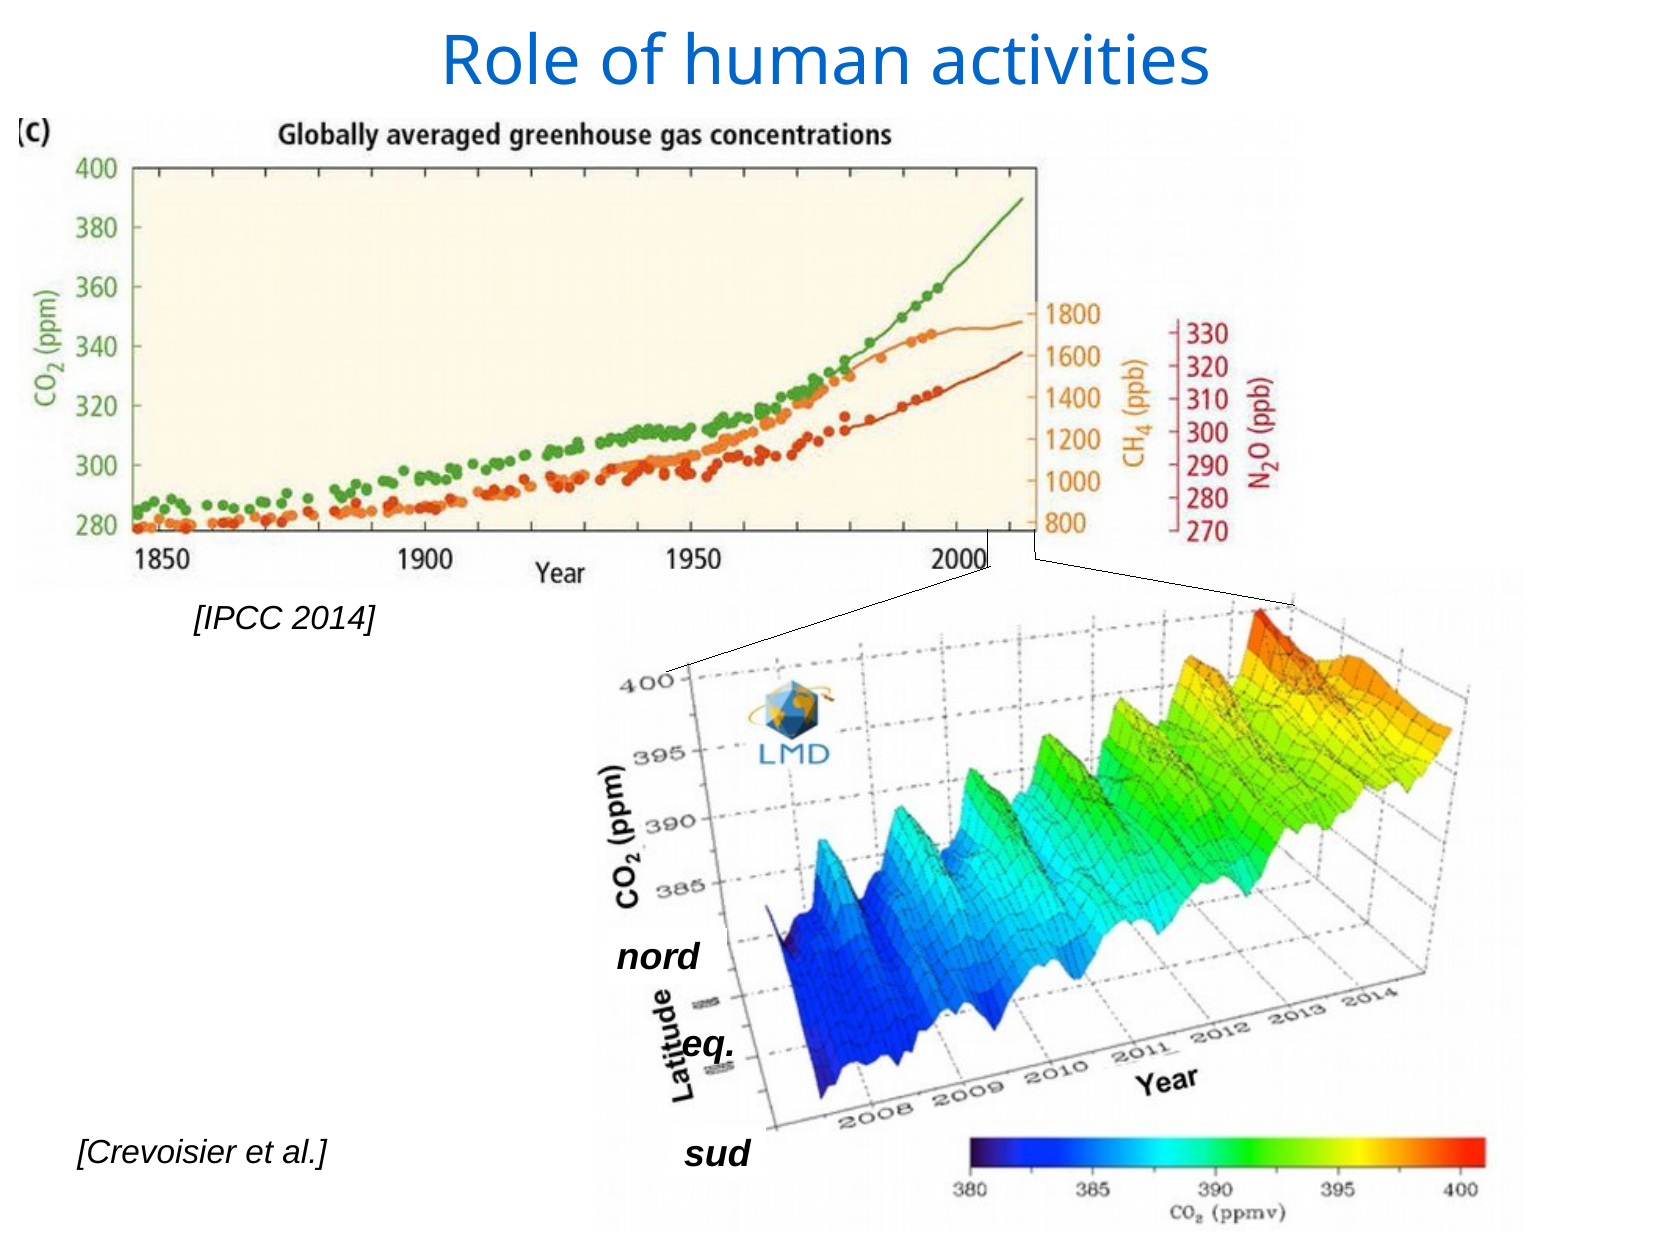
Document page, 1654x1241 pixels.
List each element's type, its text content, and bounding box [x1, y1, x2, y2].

text_box eq. [666, 1015, 756, 1085]
text_box [Crevoisier et al.] [62, 1125, 468, 1179]
title Role of human activities [82, 14, 1571, 112]
text_box nord [601, 927, 727, 985]
text_box [IPCC 2014] [25, 591, 391, 650]
picture [19, 118, 1523, 1231]
text_box sud [669, 1125, 766, 1182]
